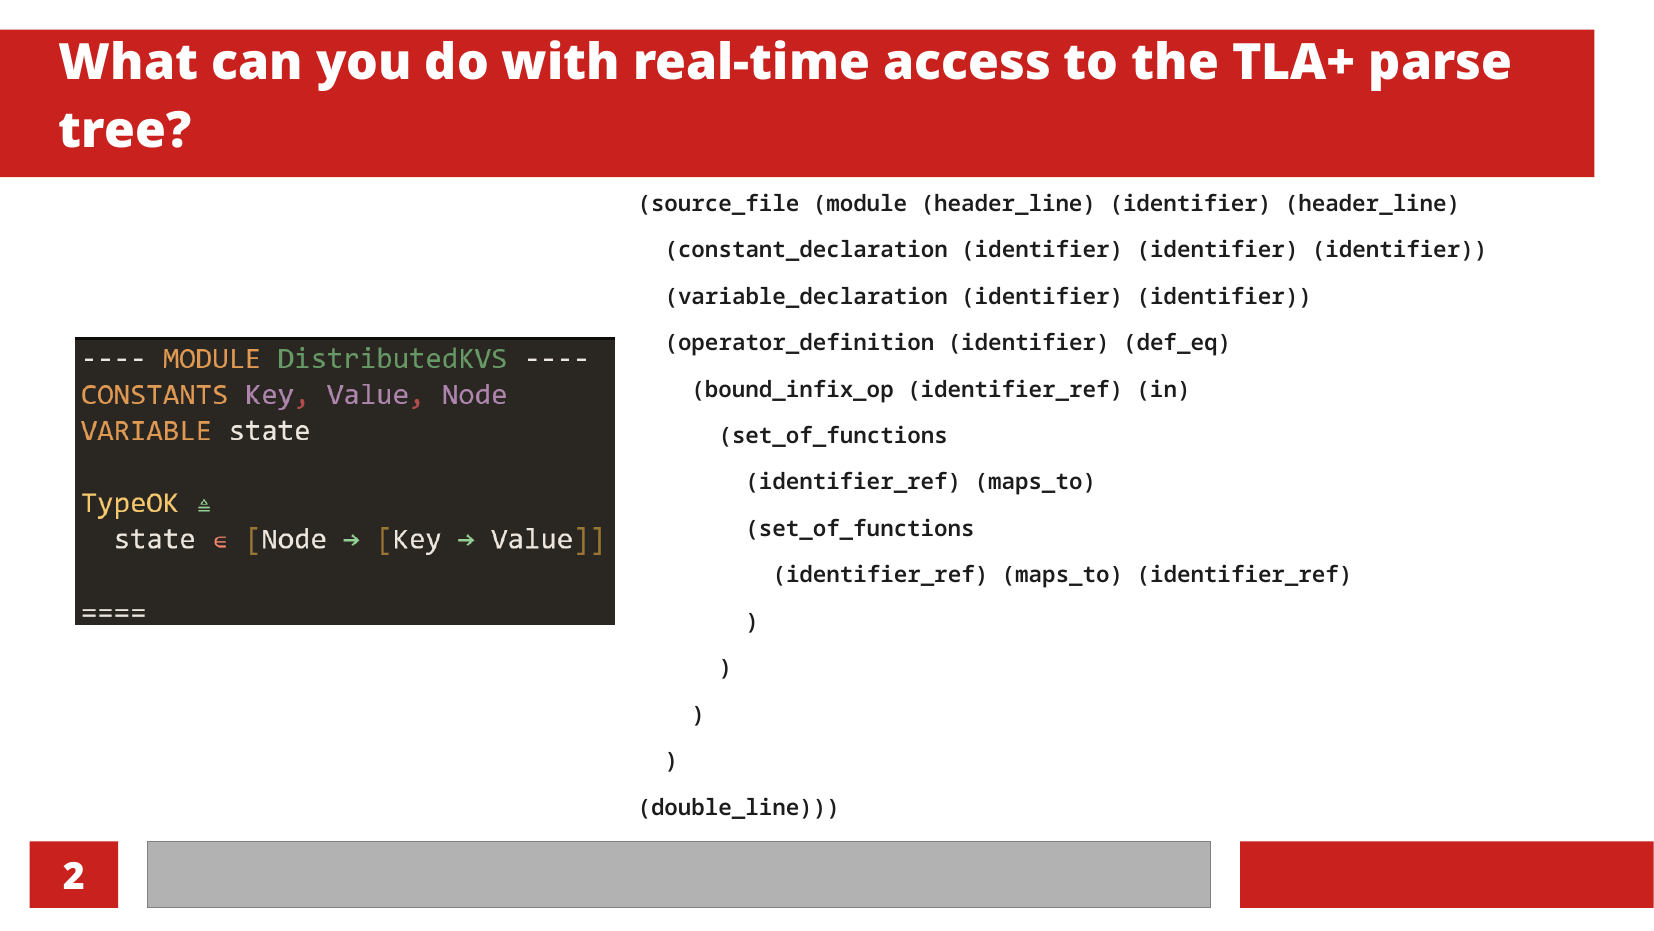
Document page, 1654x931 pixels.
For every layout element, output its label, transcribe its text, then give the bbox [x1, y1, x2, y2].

picture [75, 337, 615, 625]
title What can you do with real-time access to the TLA+ parse tree? [59, 44, 1595, 163]
list (source_file (module (header_line) (identifier) (header_line) (constant_declaration (identifier) (identifier) (identifier)) (variable_declaration (identifier) (identifier)) (operator_definition (identifier) (def_eq) (bound_infix_op (identifier_ref) (in) (set_of_functions (identifier_ref) (maps_to) (set_of_functions (identifier_ref) (maps_to) (identifier_ref) ) ) ) ) (double_line))) [637, 187, 1651, 826]
